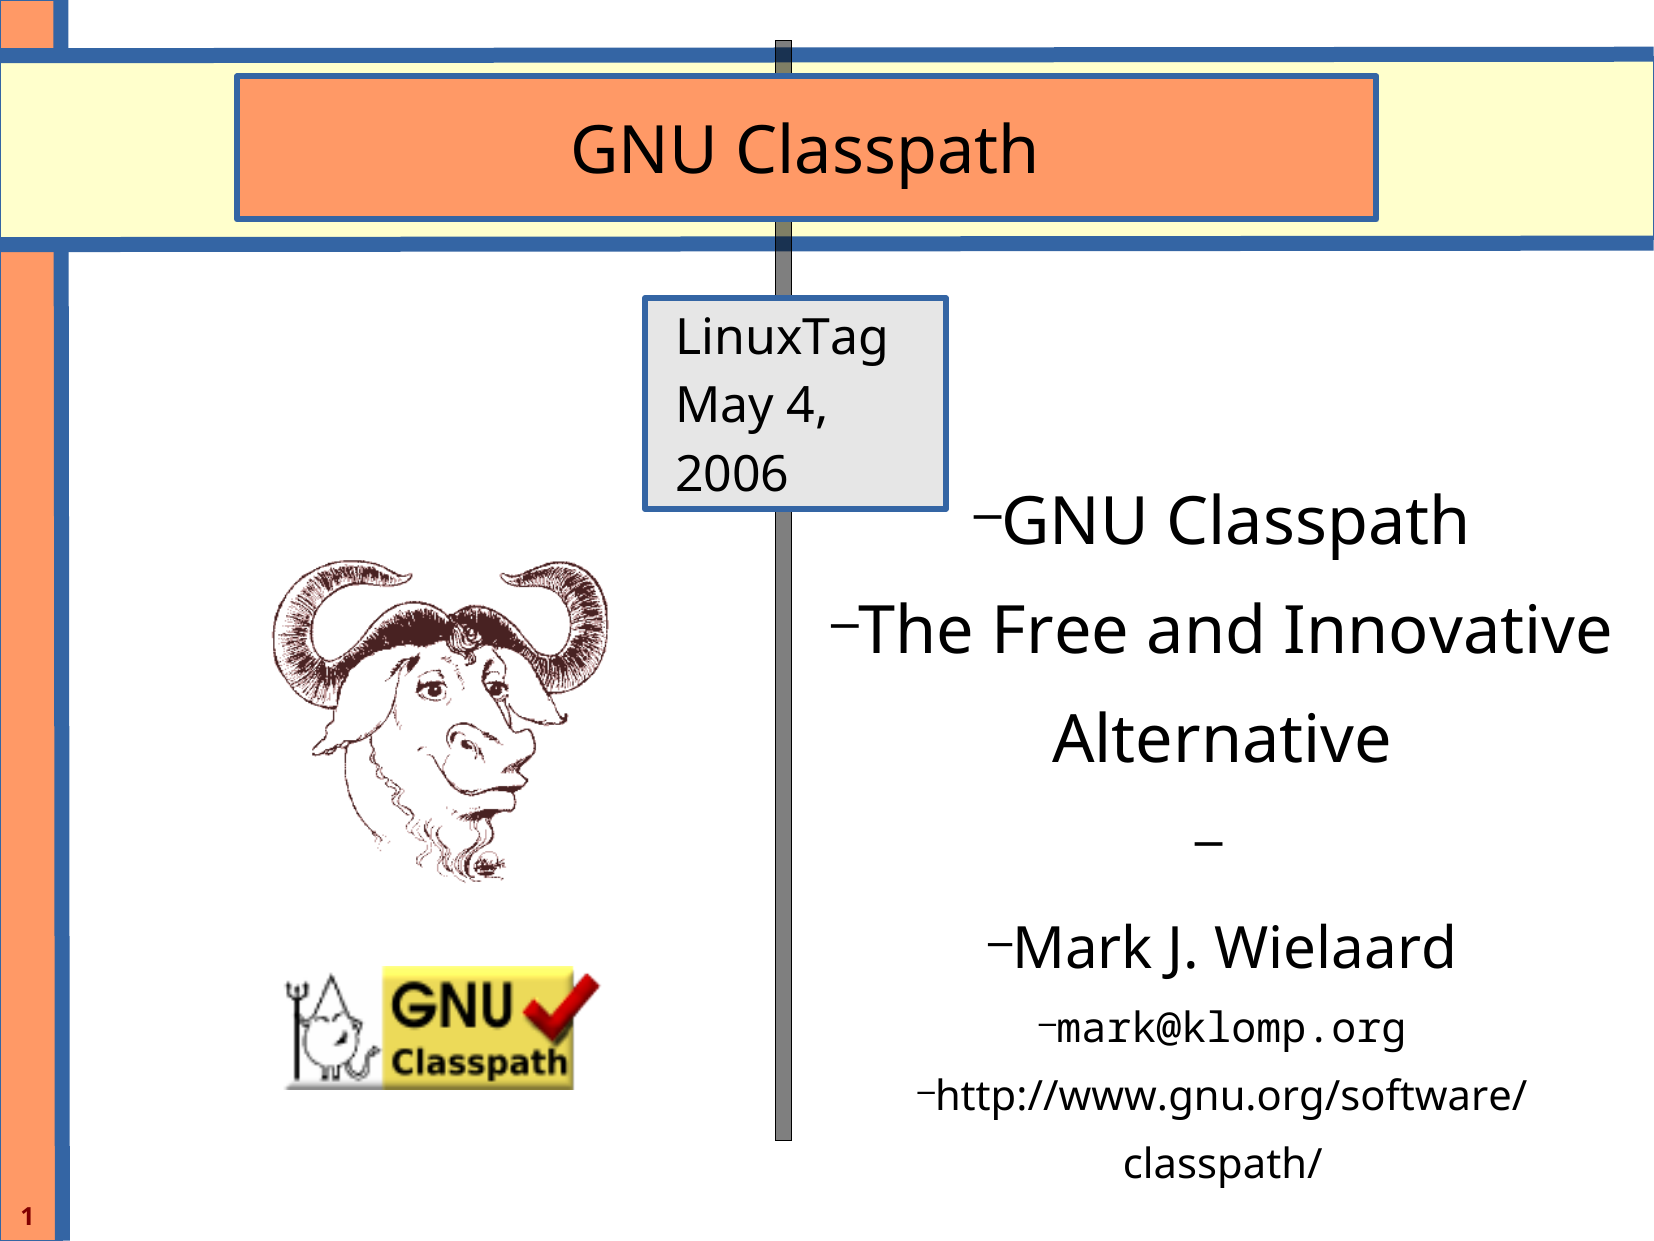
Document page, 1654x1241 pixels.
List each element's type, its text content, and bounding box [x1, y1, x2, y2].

text_box [775, 222, 792, 295]
picture [280, 966, 612, 1090]
picture [259, 554, 618, 888]
text_box GNU Classpath The Free and Innovative Alternative Mark J. Wielaard mark@klomp.org http://www.gnu.org/software/classpath/ [826, 520, 1619, 1126]
title GNU Classpath [237, 76, 1377, 220]
text_box [775, 512, 792, 1141]
title LinuxTag May 4, 2006 [644, 319, 946, 488]
text_box [775, 40, 792, 73]
